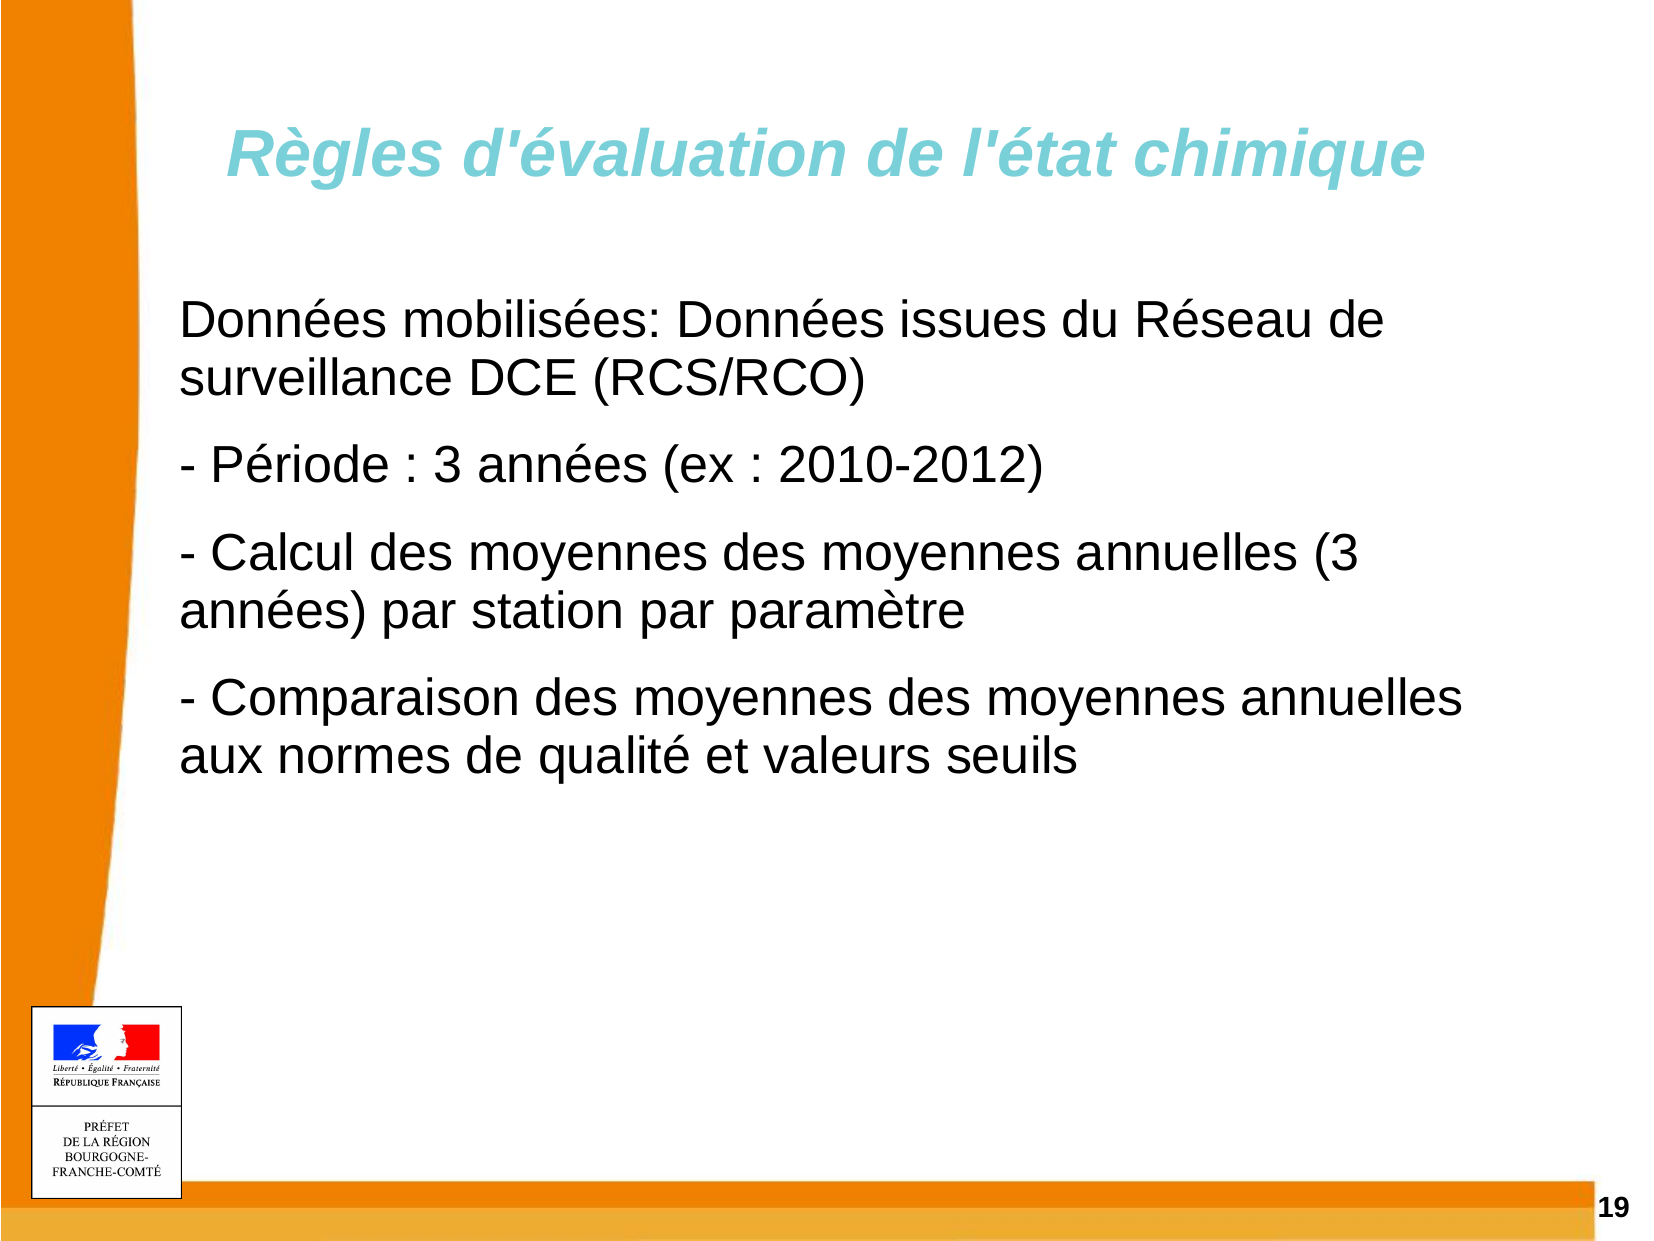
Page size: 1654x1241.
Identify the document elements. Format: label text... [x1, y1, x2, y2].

picture [1, 0, 1654, 1241]
title Règles d'évaluation de l'état chimique [82, 49, 1571, 257]
list Données mobilisées: Données issues du Réseau de surveillance DCE (RCS/RCO) - Période : 3 années (ex : 2010-2012) - Calcul des moyennes des moyennes annuelles (3 années) par station par paramètre - Comparaison des moyennes des moyennes annuelles aux normes de qualité et valeurs seuils [179, 290, 1509, 1010]
